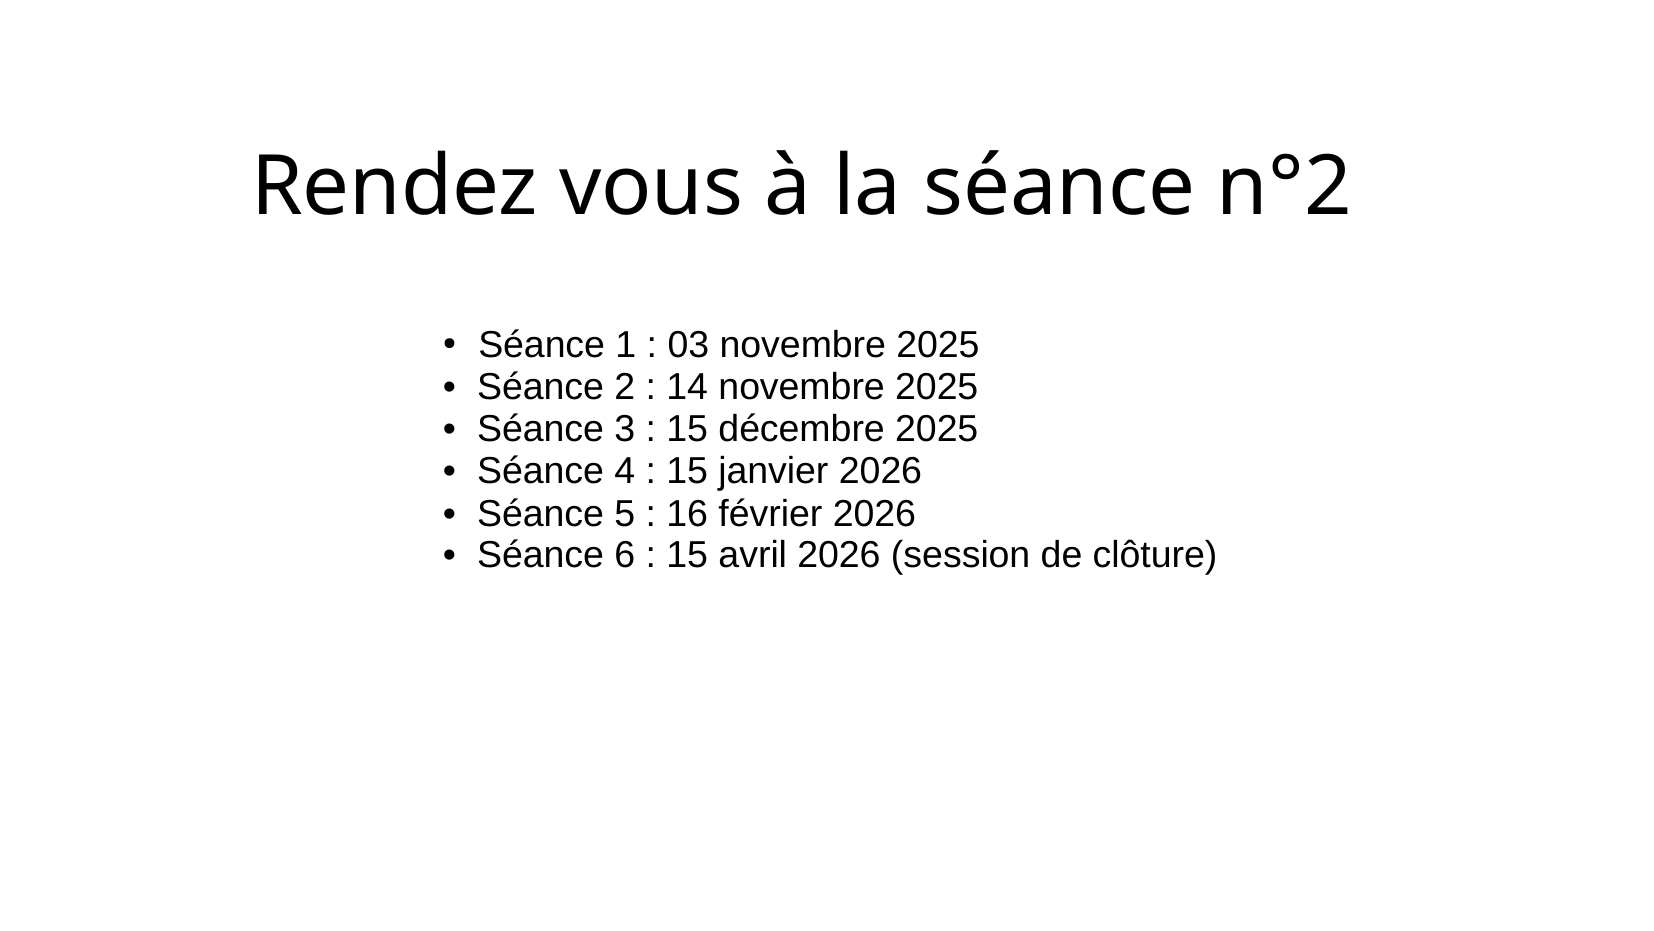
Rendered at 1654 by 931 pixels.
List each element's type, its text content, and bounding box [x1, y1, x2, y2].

text_box Séance 1 : 03 novembre 2025 • Séance 2 : 14 novembre 2025 • Séance 3 : 15 décembre 2025 • Séance 4 : 15 janvier 2026 • Séance 5 : 16 février 2026 • Séance 6 : 15 avril 2026 (session de clôture) [428, 316, 1388, 626]
text_box Rendez vous à la séance n°2 [236, 118, 1388, 249]
